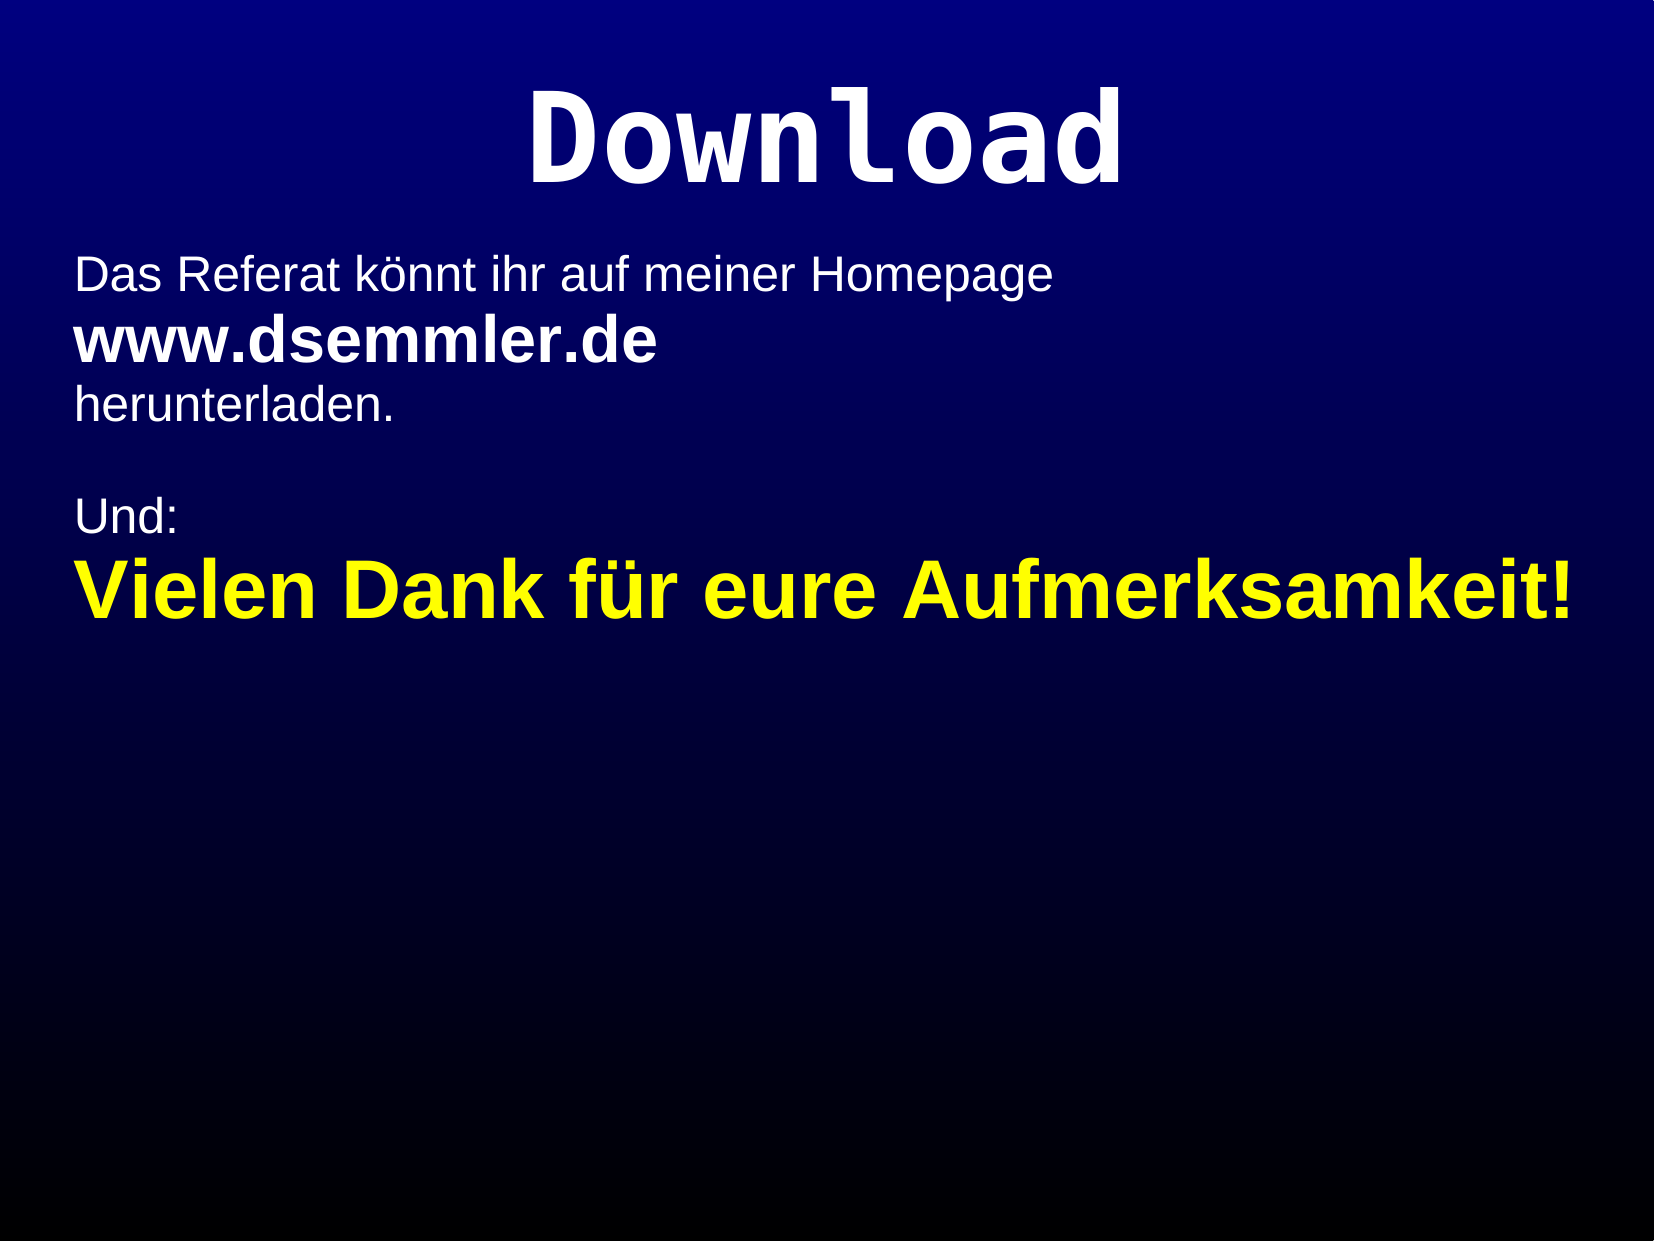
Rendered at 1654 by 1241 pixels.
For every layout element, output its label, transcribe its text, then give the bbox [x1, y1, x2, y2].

text_box Download [59, 59, 1595, 220]
text_box Das Referat könnt ihr auf meiner Homepage www.dsemmler.de herunterladen. Und: Vielen Dank für eure Aufmerksamkeit! [59, 238, 1595, 680]
